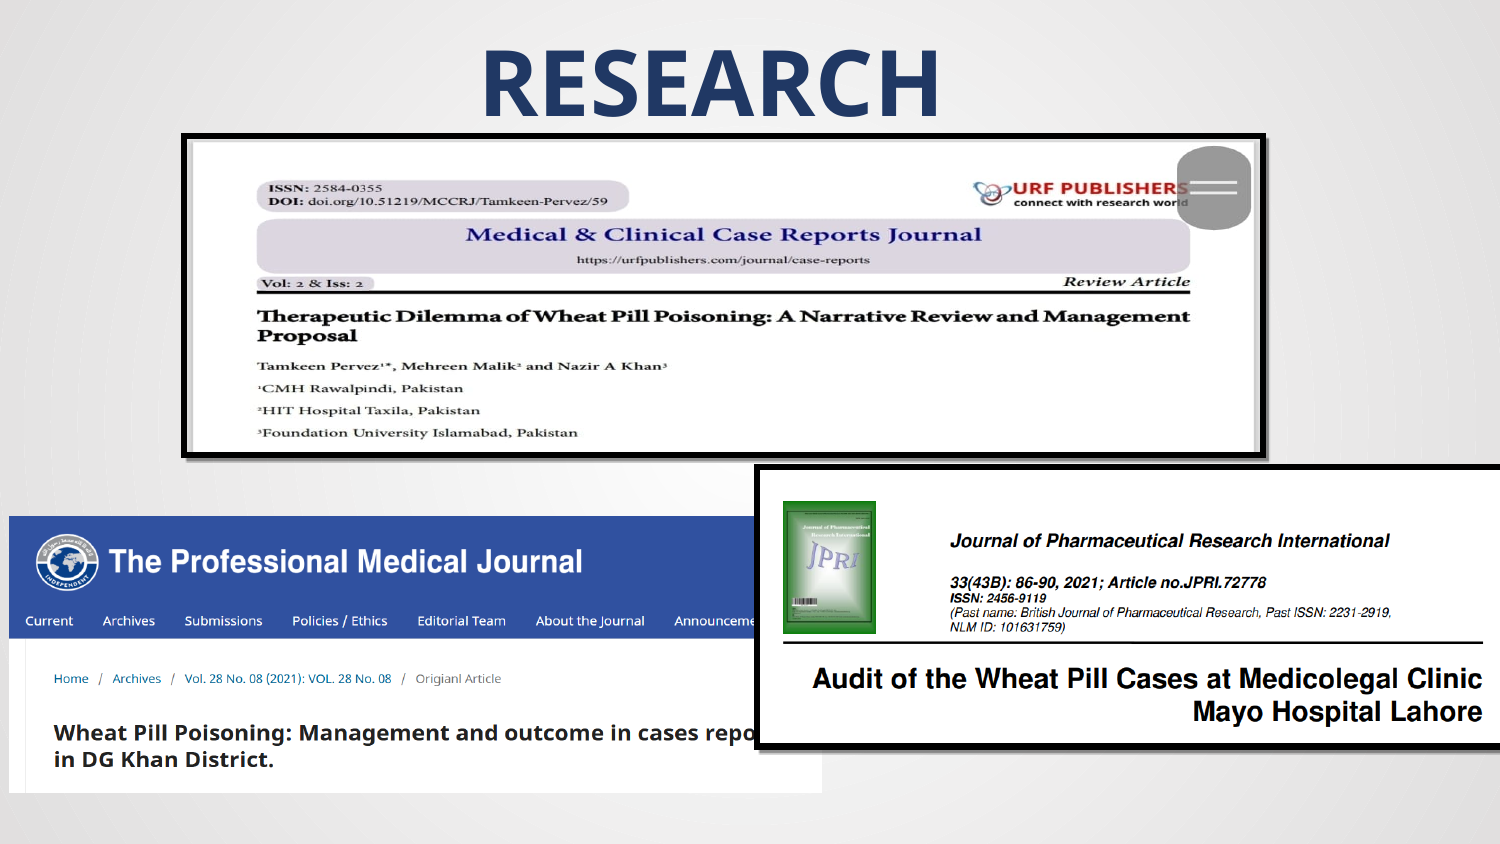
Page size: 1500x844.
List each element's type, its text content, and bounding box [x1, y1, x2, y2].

picture [186, 139, 1260, 453]
picture [9, 516, 822, 793]
title RESEARCH [87, 5, 1360, 169]
picture [759, 469, 1500, 744]
